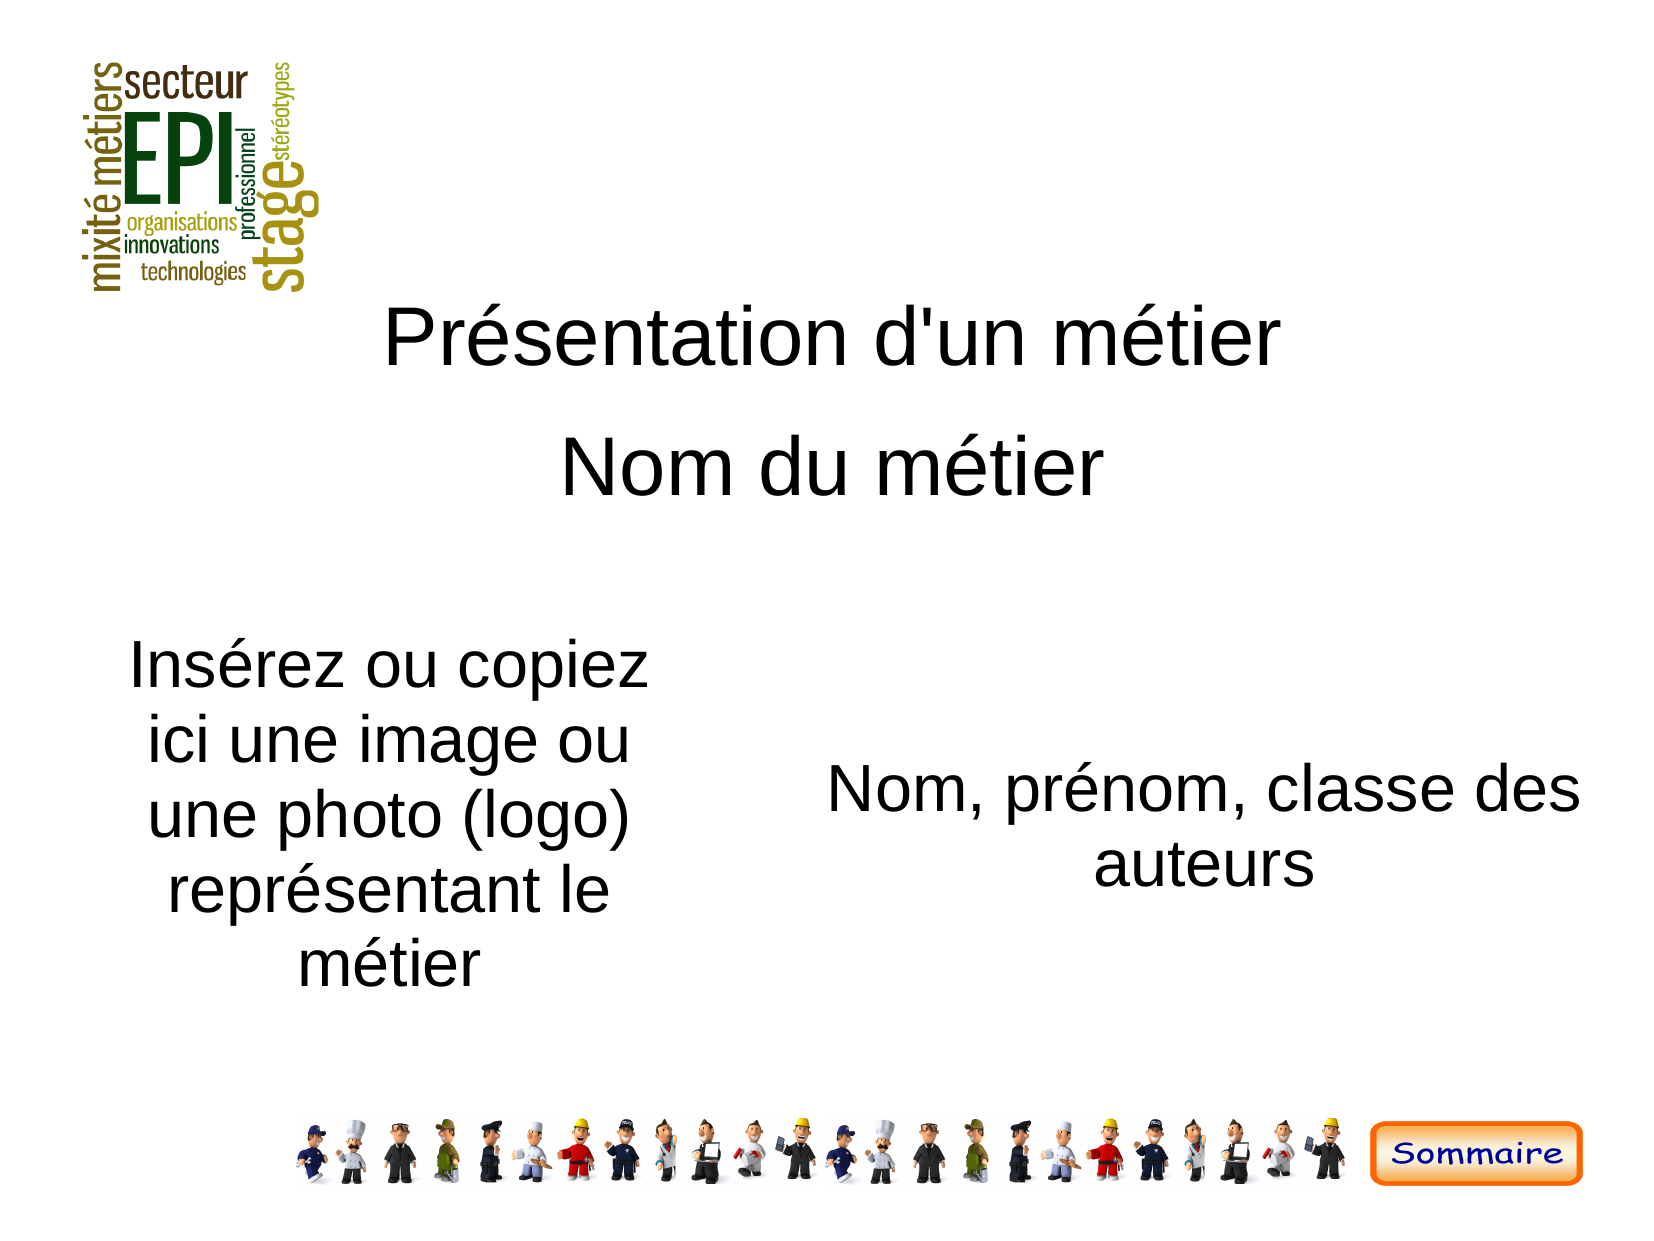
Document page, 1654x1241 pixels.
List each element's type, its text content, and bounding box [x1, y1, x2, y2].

picture [824, 1121, 1347, 1186]
text_box Nom du métier [82, 401, 1583, 532]
text_box Nom, prénom, classe des auteurs [814, 531, 1595, 1121]
subtitle Présentation d'un métier [82, 271, 1583, 401]
picture [82, 58, 319, 271]
picture [1370, 1121, 1583, 1186]
text_box Insérez ou copiez ici une image ou une photo (logo) représentant le métier [94, 532, 686, 1109]
picture [295, 1118, 818, 1186]
